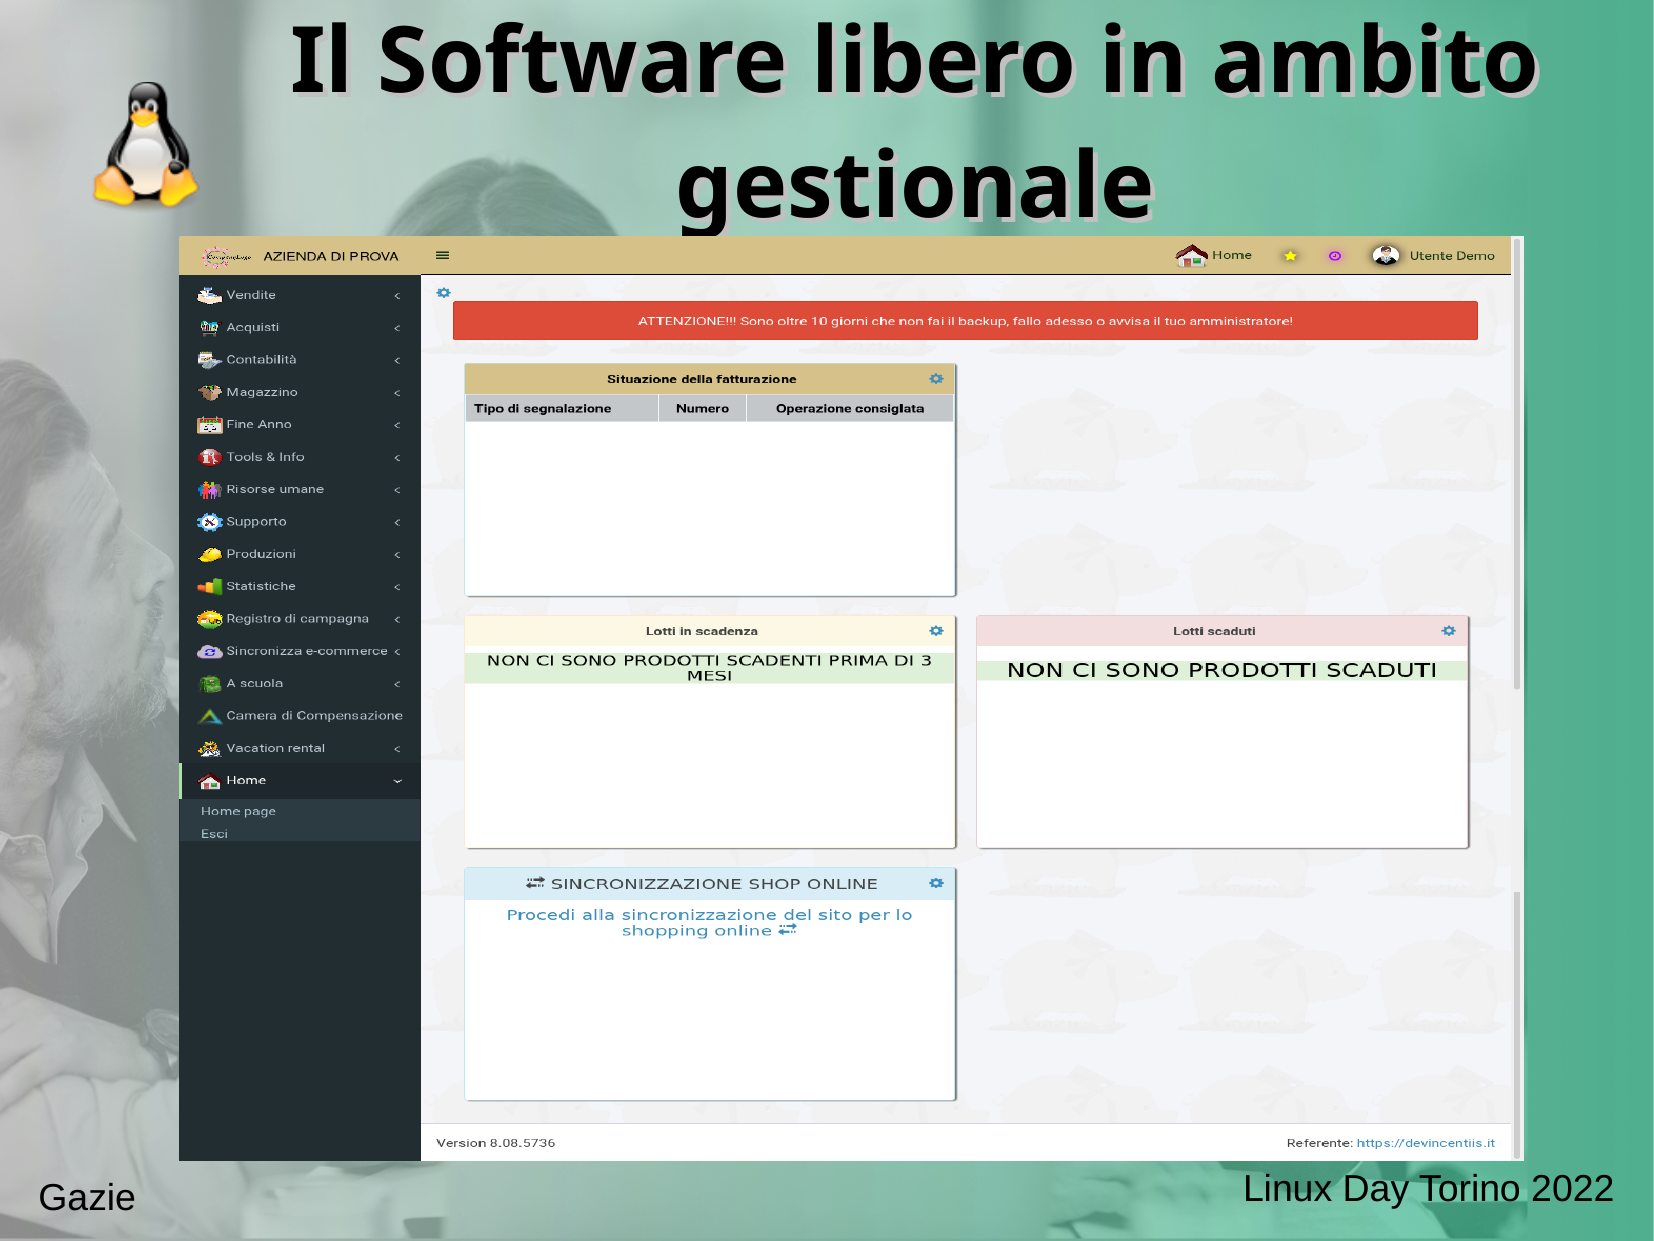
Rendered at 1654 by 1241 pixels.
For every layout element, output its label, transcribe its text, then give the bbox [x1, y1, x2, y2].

table_cell [130, 574, 179, 638]
table_cell [130, 702, 179, 766]
table_cell [130, 766, 179, 830]
text_box Linux Day Torino 2022 [1228, 1159, 1630, 1217]
picture [0, 0, 1654, 1241]
title Il Software libero in ambito gestionale [259, 17, 1571, 222]
table_header [130, 410, 179, 510]
text_box Gazie [23, 1169, 152, 1227]
table_cell [130, 638, 179, 702]
table_cell [130, 510, 179, 574]
